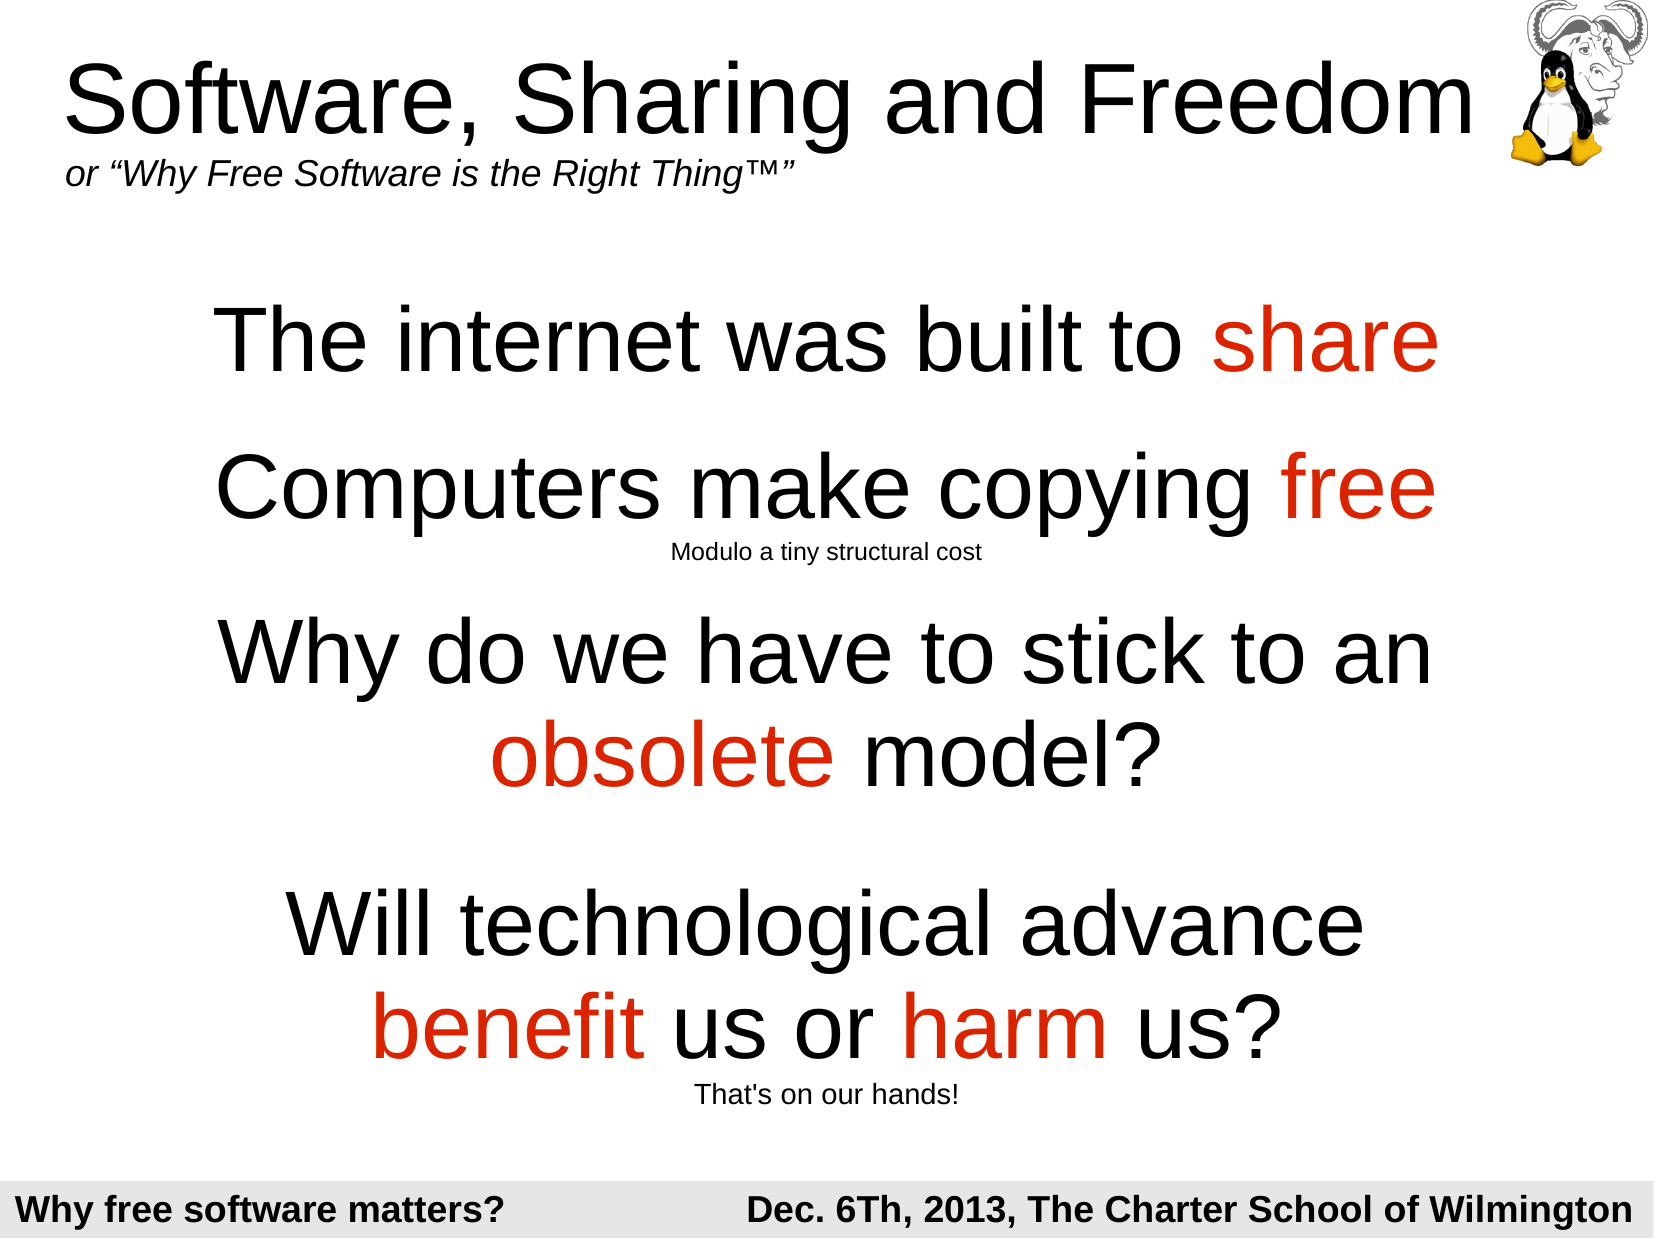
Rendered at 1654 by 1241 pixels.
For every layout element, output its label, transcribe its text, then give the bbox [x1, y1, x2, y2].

text_box Computers make copying free Modulo a tiny structural cost [118, 425, 1536, 577]
text_box Software, Sharing and Freedom [47, 35, 1501, 163]
text_box Why do we have to stick to an obsolete model? [118, 590, 1536, 817]
text_box The internet was built to share [118, 278, 1536, 402]
text_box Why free software matters? Dec. 6Th, 2013, The Charter School of Wilmington [0, 1181, 1654, 1238]
text_box Will technological advance benefit us or harm us? That's on our hands! [118, 862, 1536, 1122]
picture [1511, 0, 1648, 166]
text_box or “Why Free Software is the Right Thing™” [47, 141, 945, 205]
